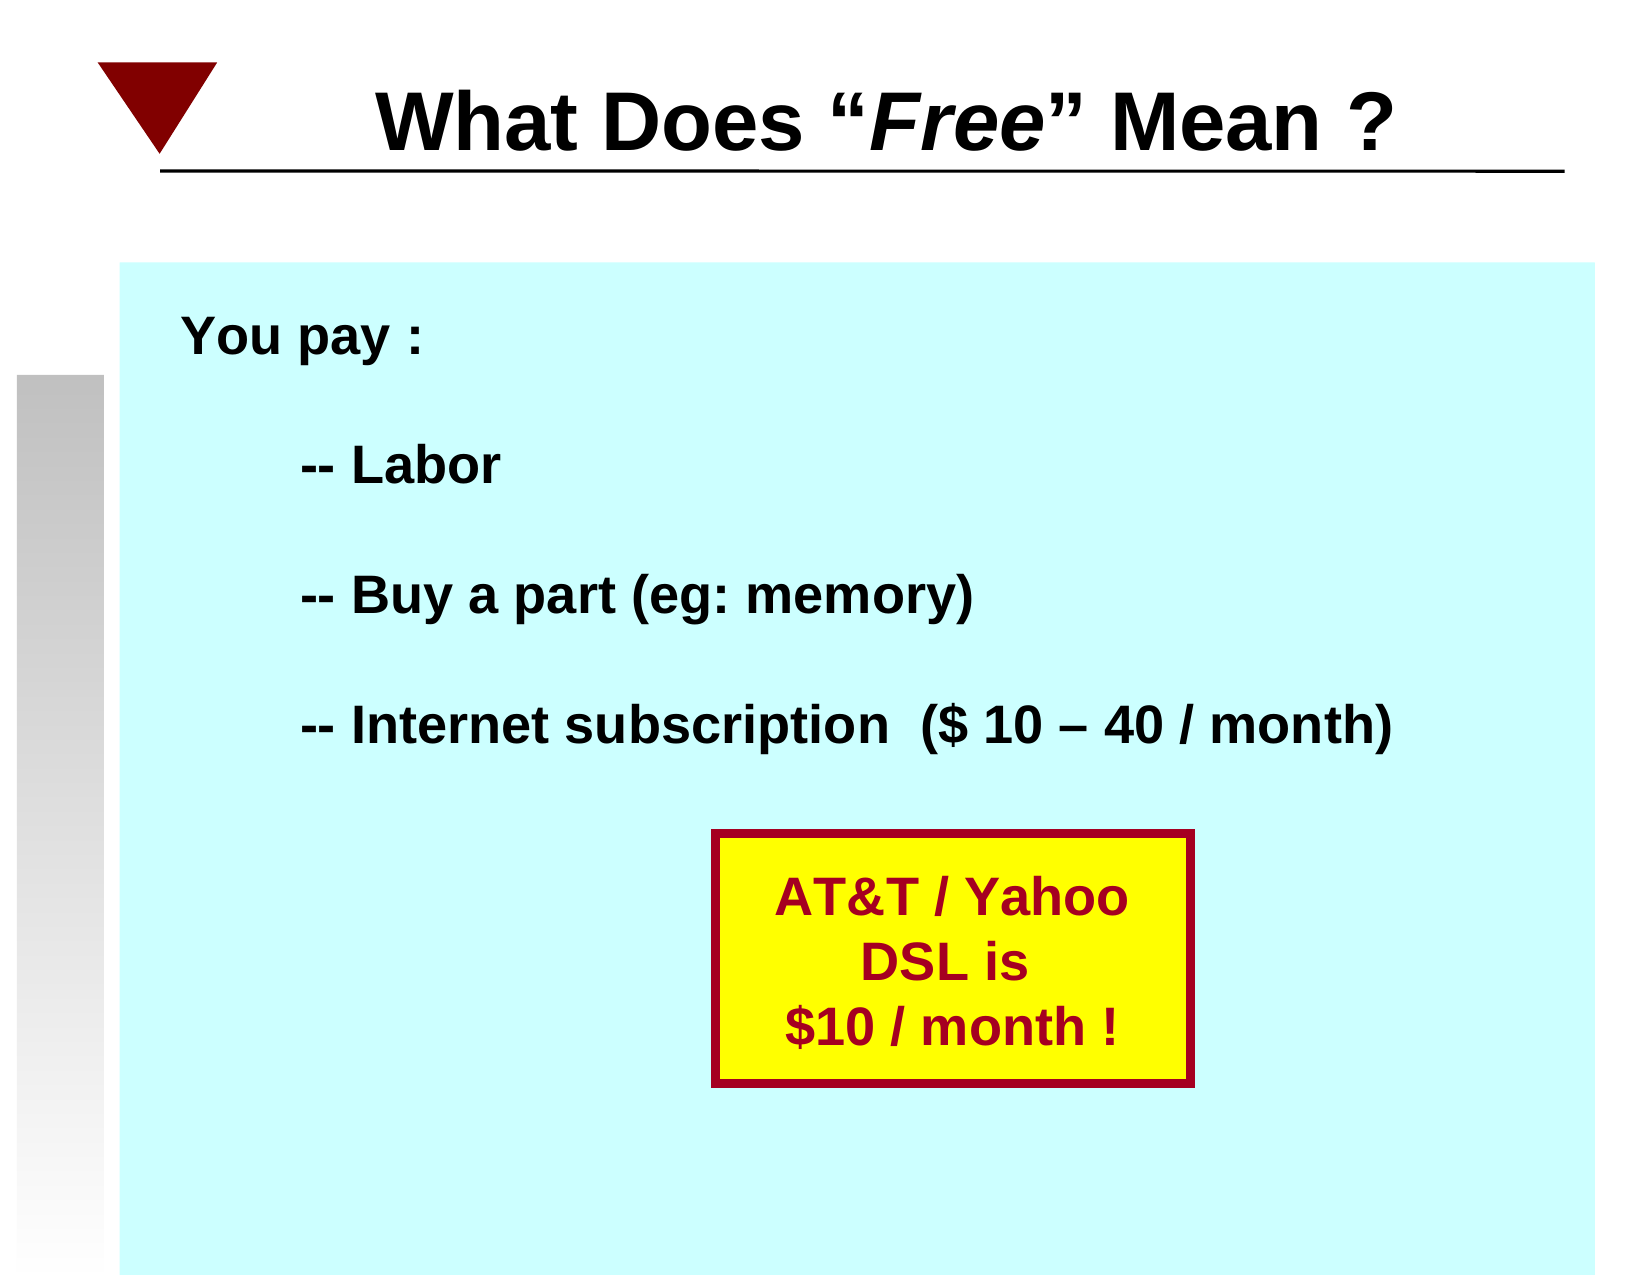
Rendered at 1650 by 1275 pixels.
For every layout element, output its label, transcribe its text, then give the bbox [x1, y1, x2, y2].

text_box You pay : -- Labor -- Buy a part (eg: memory) -- Internet subscription ($ 10 – 40 / month) [149, 299, 1525, 755]
text_box [97, 62, 218, 154]
list What Does “Free” Mean ? [374, 75, 1475, 181]
text_box [119, 262, 1595, 1275]
text_box [16, 374, 105, 1275]
text_box AT&T / Yahoo DSL is $10 / month ! [715, 833, 1191, 1084]
